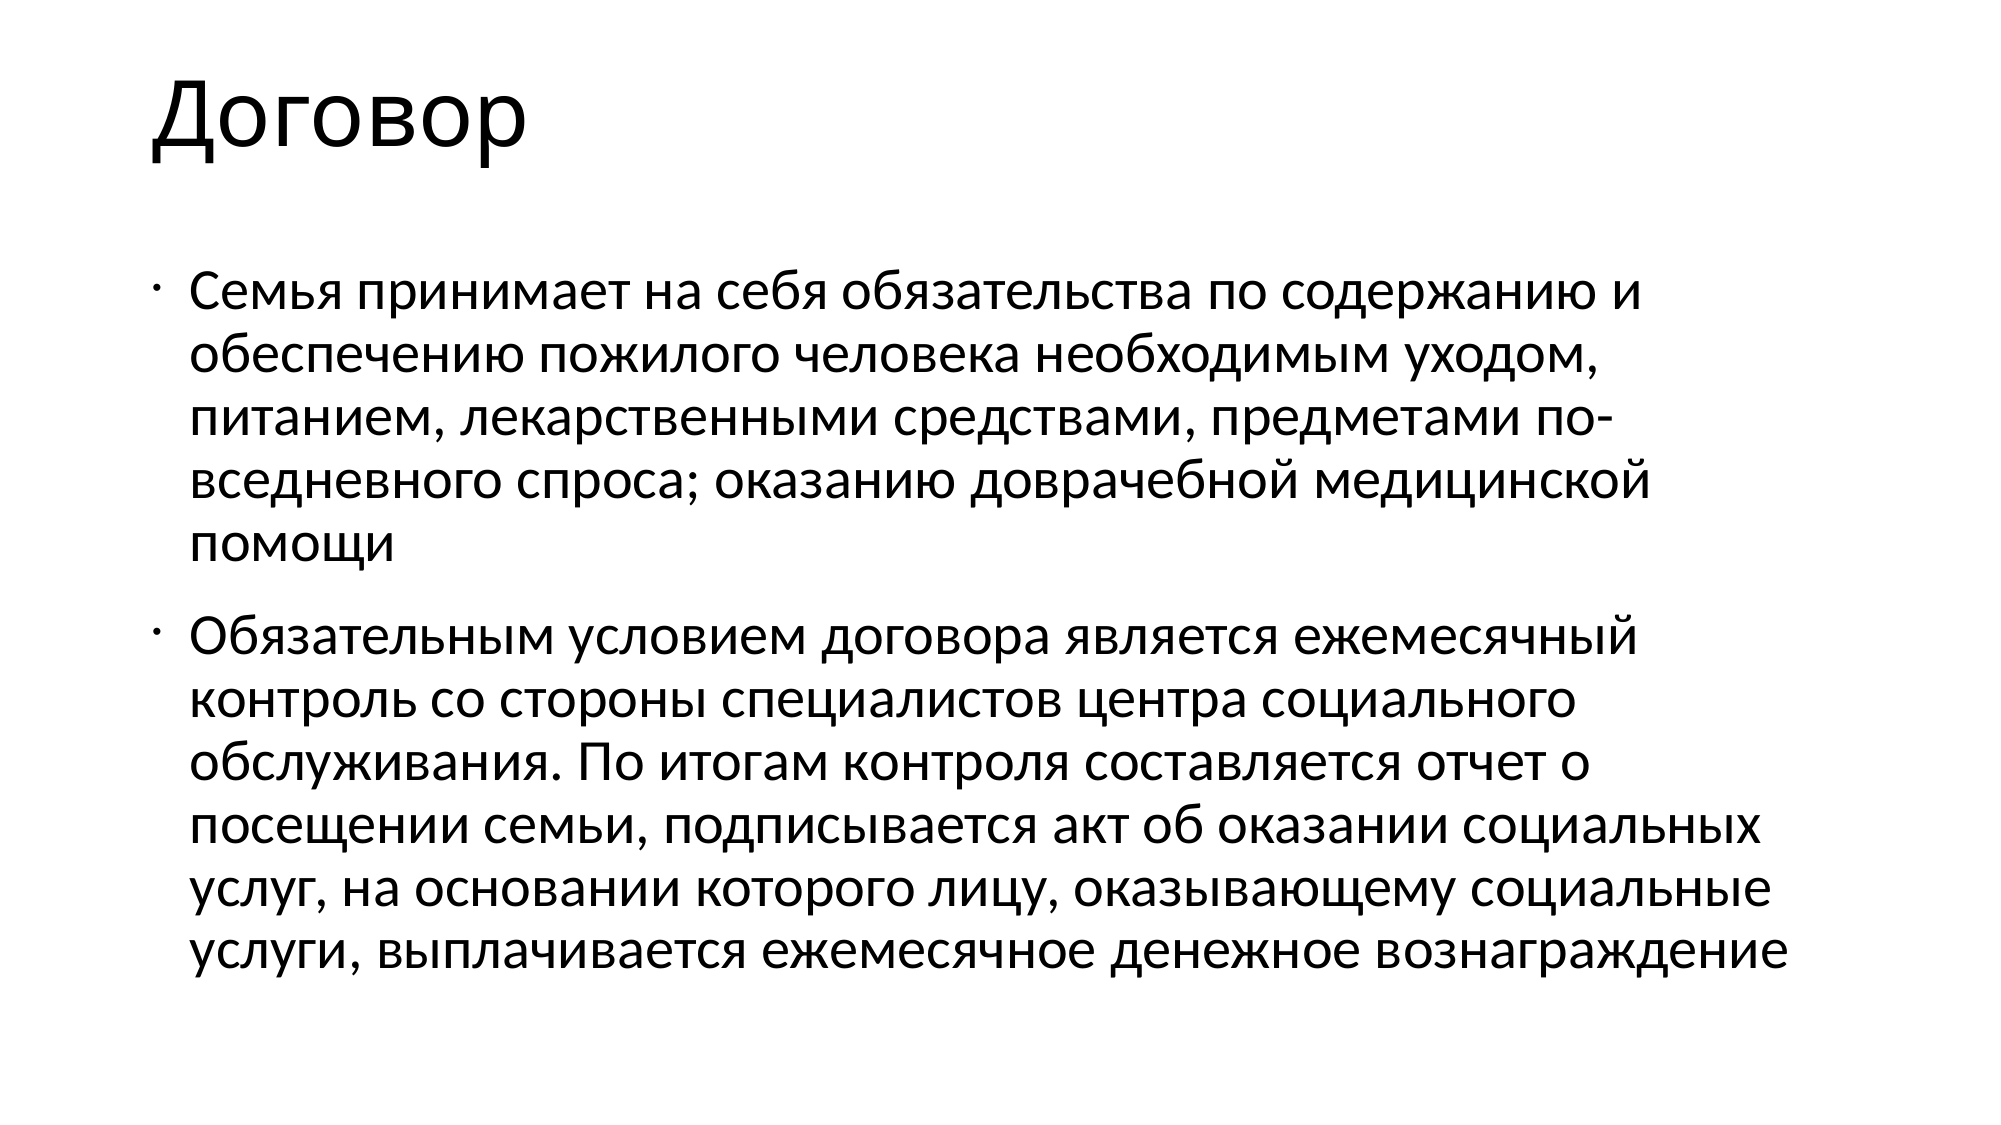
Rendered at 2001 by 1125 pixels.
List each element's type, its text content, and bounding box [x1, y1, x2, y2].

title Договор [137, 59, 1863, 252]
list Семья принимает на себя обязательства по содержанию и обеспечению пожилого человека необходимым уходом, питанием, лекарственными средствами, предметами по- вседневного спроса; оказанию доврачебной медицинской помощи Обязательным условием договора является ежемесячный контроль со стороны специалистов центра социального обслуживания. По итогам контроля составляется отчет о посещении семьи, подписывается акт об оказании социальных услуг, на основании которого лицу, оказывающему социальные услуги, выплачивается ежемесячное денежное вознаграждение [137, 252, 1863, 966]
